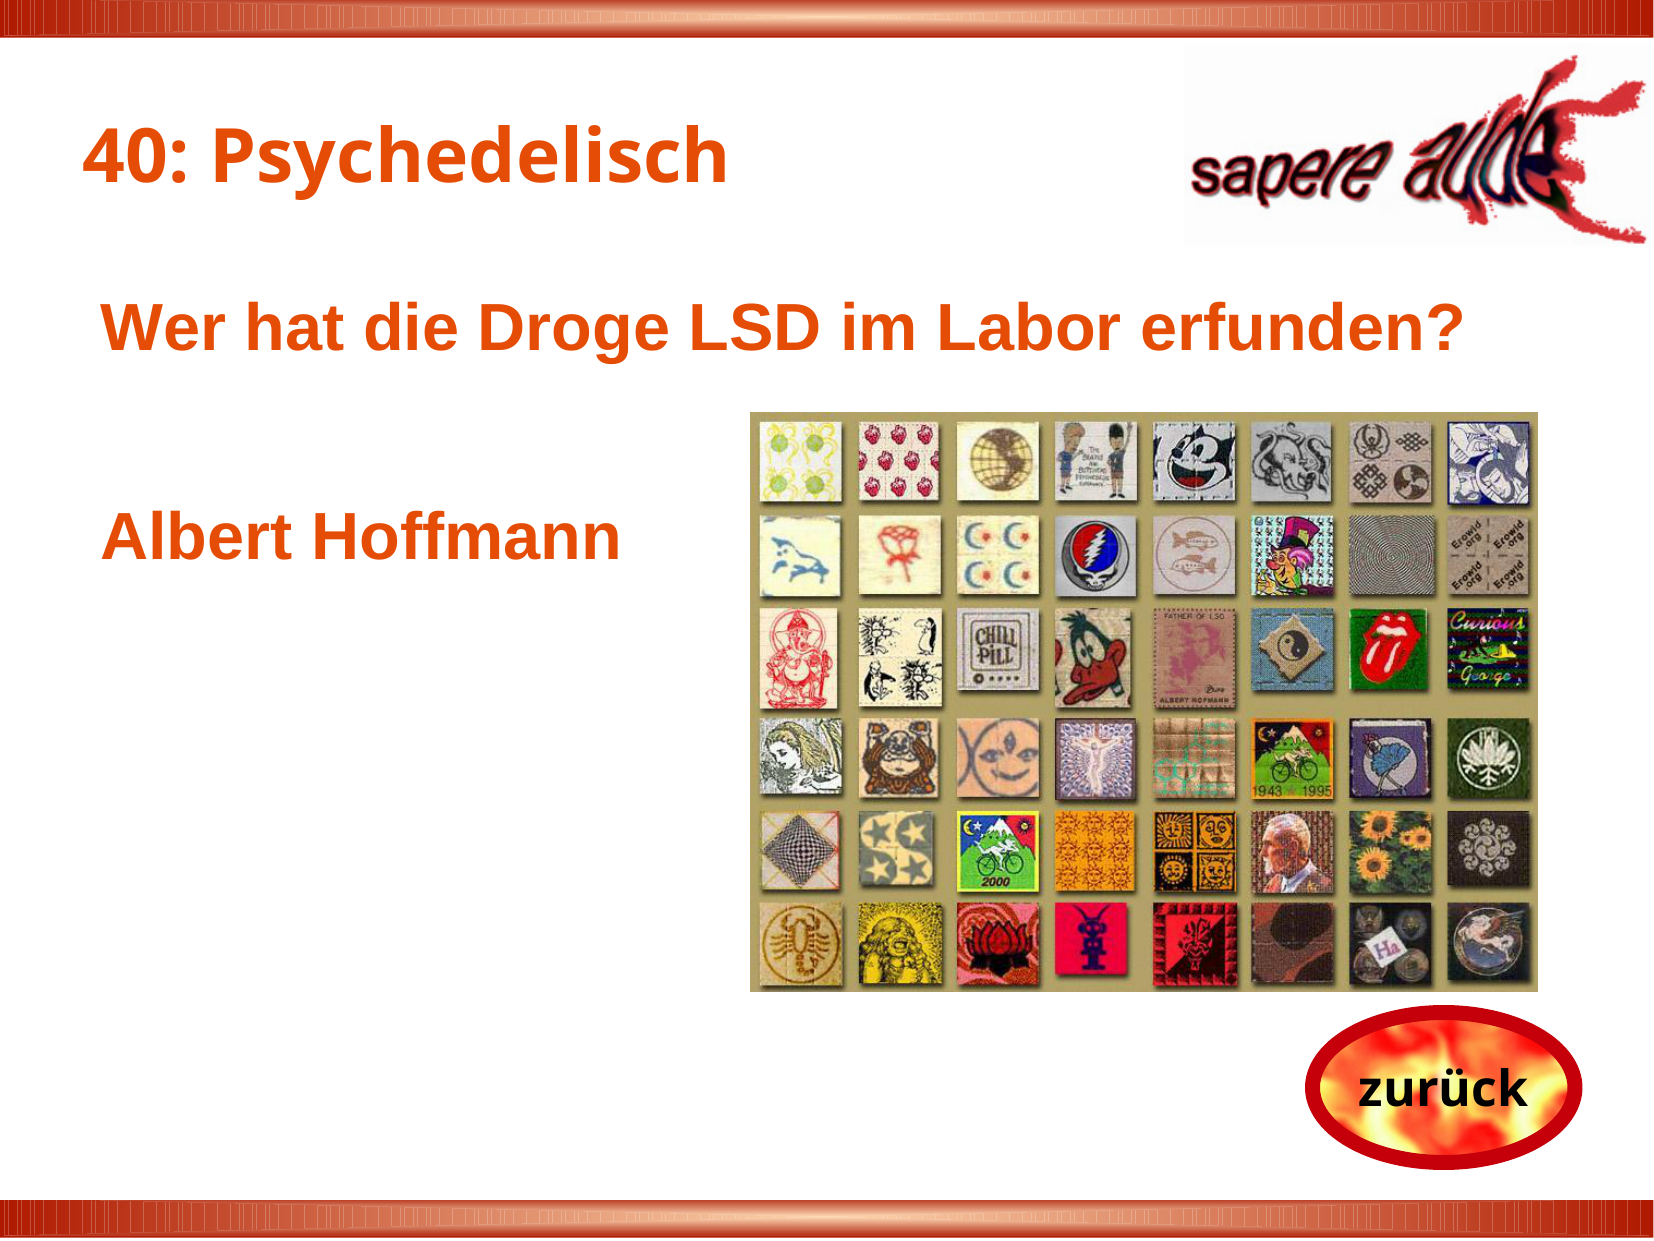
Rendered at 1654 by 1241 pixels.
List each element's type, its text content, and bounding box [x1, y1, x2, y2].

list Wer hat die Droge LSD im Labor erfunden? Albert Hoffmann [82, 290, 1571, 1109]
picture [1328, 1109, 1560, 1154]
picture [1184, 43, 1654, 247]
picture [750, 412, 1538, 992]
title 40: Psychedelisch [82, 49, 1571, 257]
